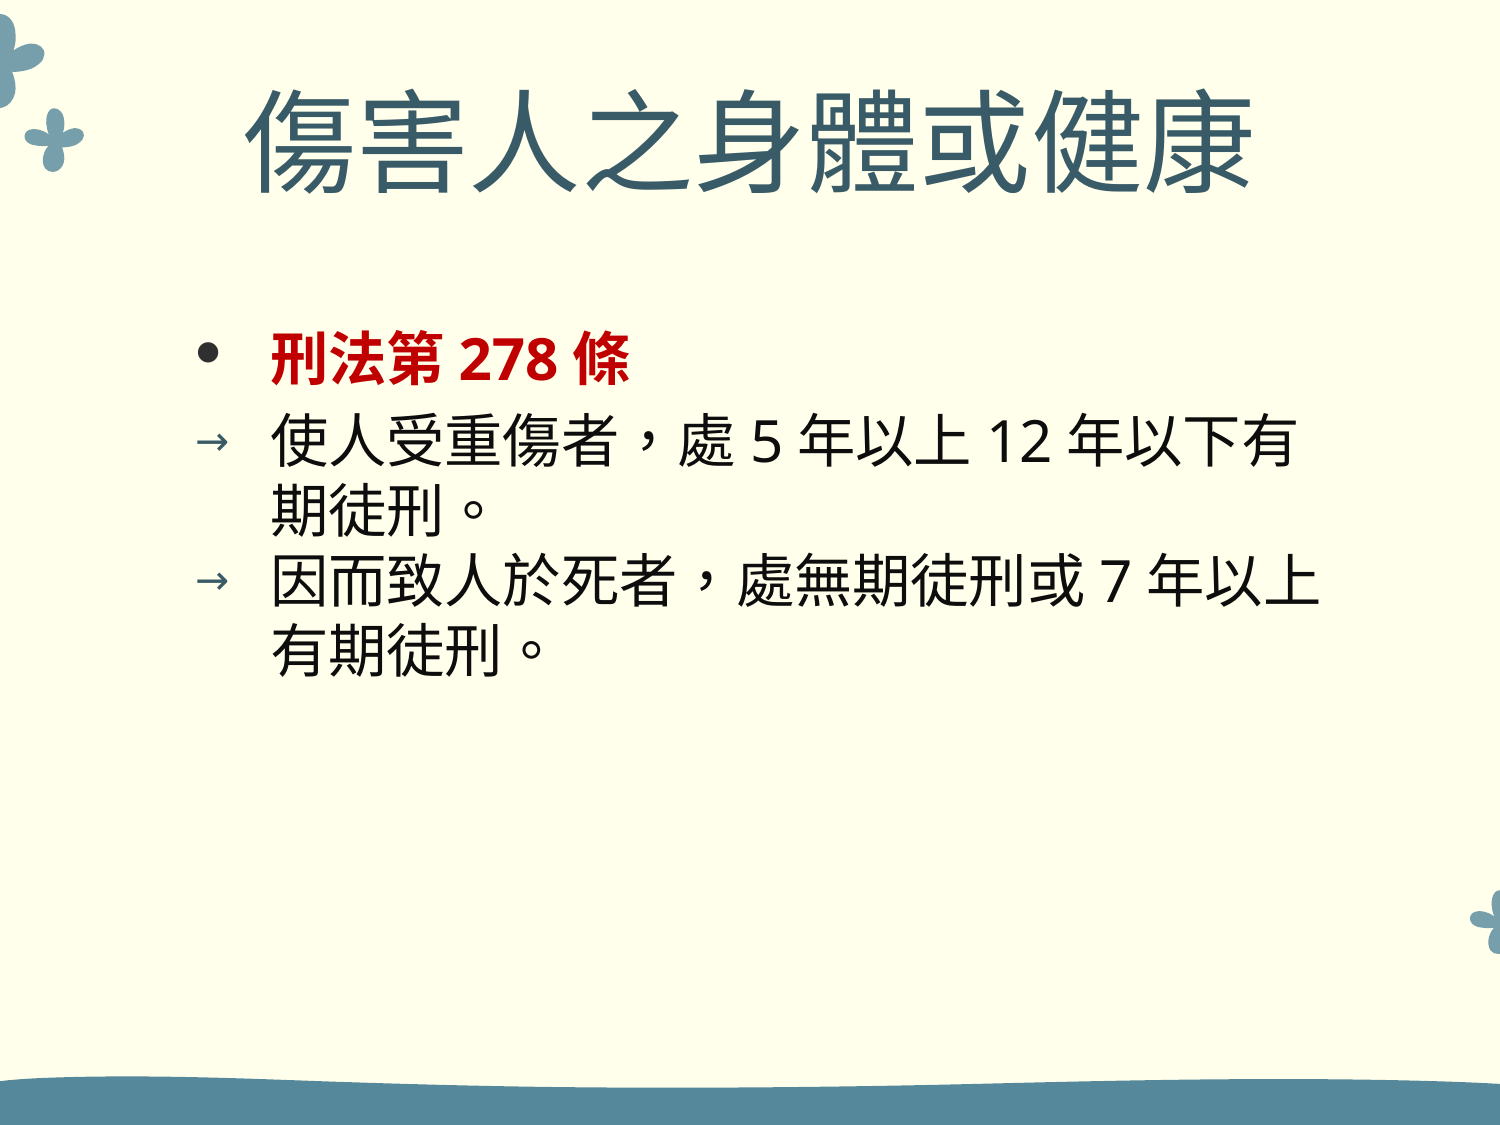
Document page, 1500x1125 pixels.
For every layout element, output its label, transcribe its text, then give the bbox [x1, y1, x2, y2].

list 刑法第278條 使人受重傷者，處5年以上12年以下有期徒刑。 因而致人於死者，處無期徒刑或7年以上有期徒刑。 [123, 314, 1341, 750]
title 傷害人之身體或健康 [75, 45, 1425, 233]
text_box [0, 1076, 1500, 1125]
text_box [0, 14, 45, 108]
text_box [24, 108, 75, 172]
text_box [1469, 890, 1500, 954]
